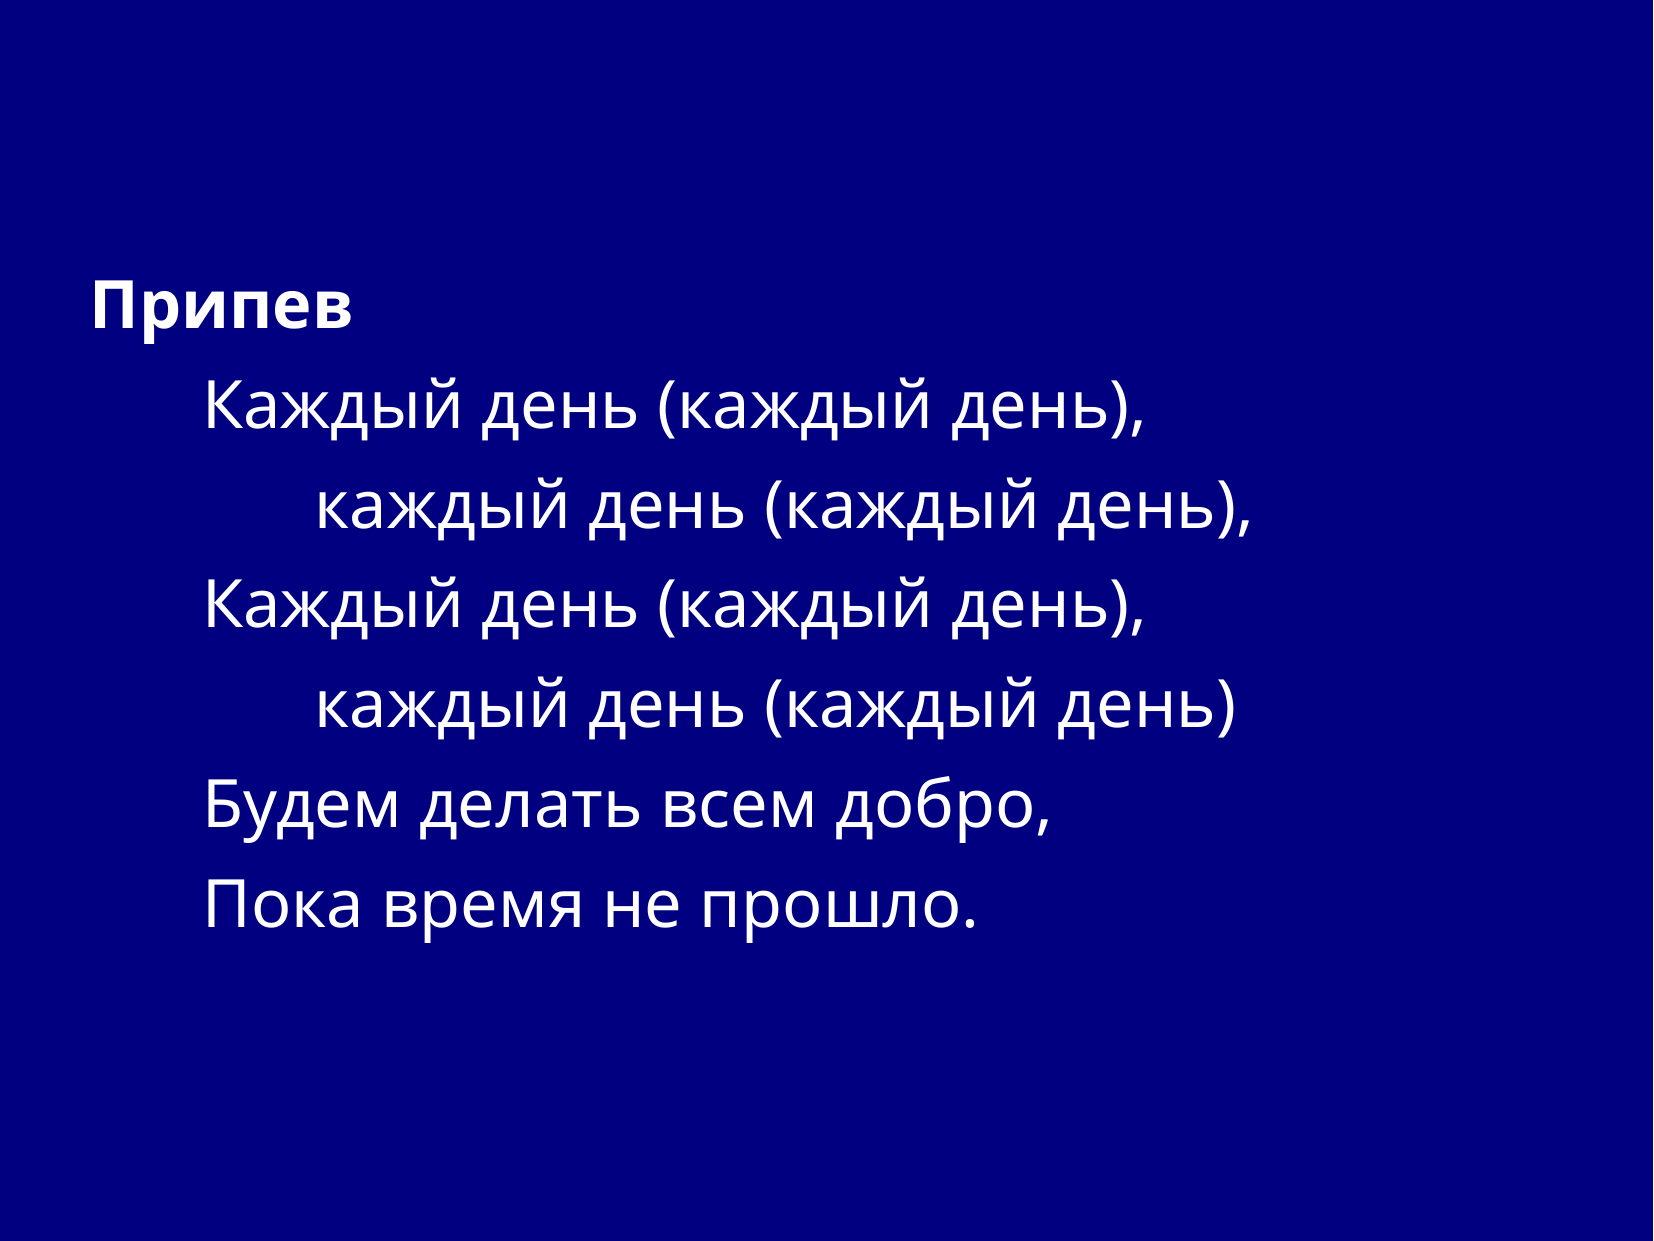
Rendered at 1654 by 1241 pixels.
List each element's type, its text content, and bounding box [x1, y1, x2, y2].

text_box Припев Каждый день (каждый день), каждый день (каждый день), Каждый день (каждый день), каждый день (каждый день) Будем делать всем добро, Пока время не прошло. [75, 150, 1576, 1163]
